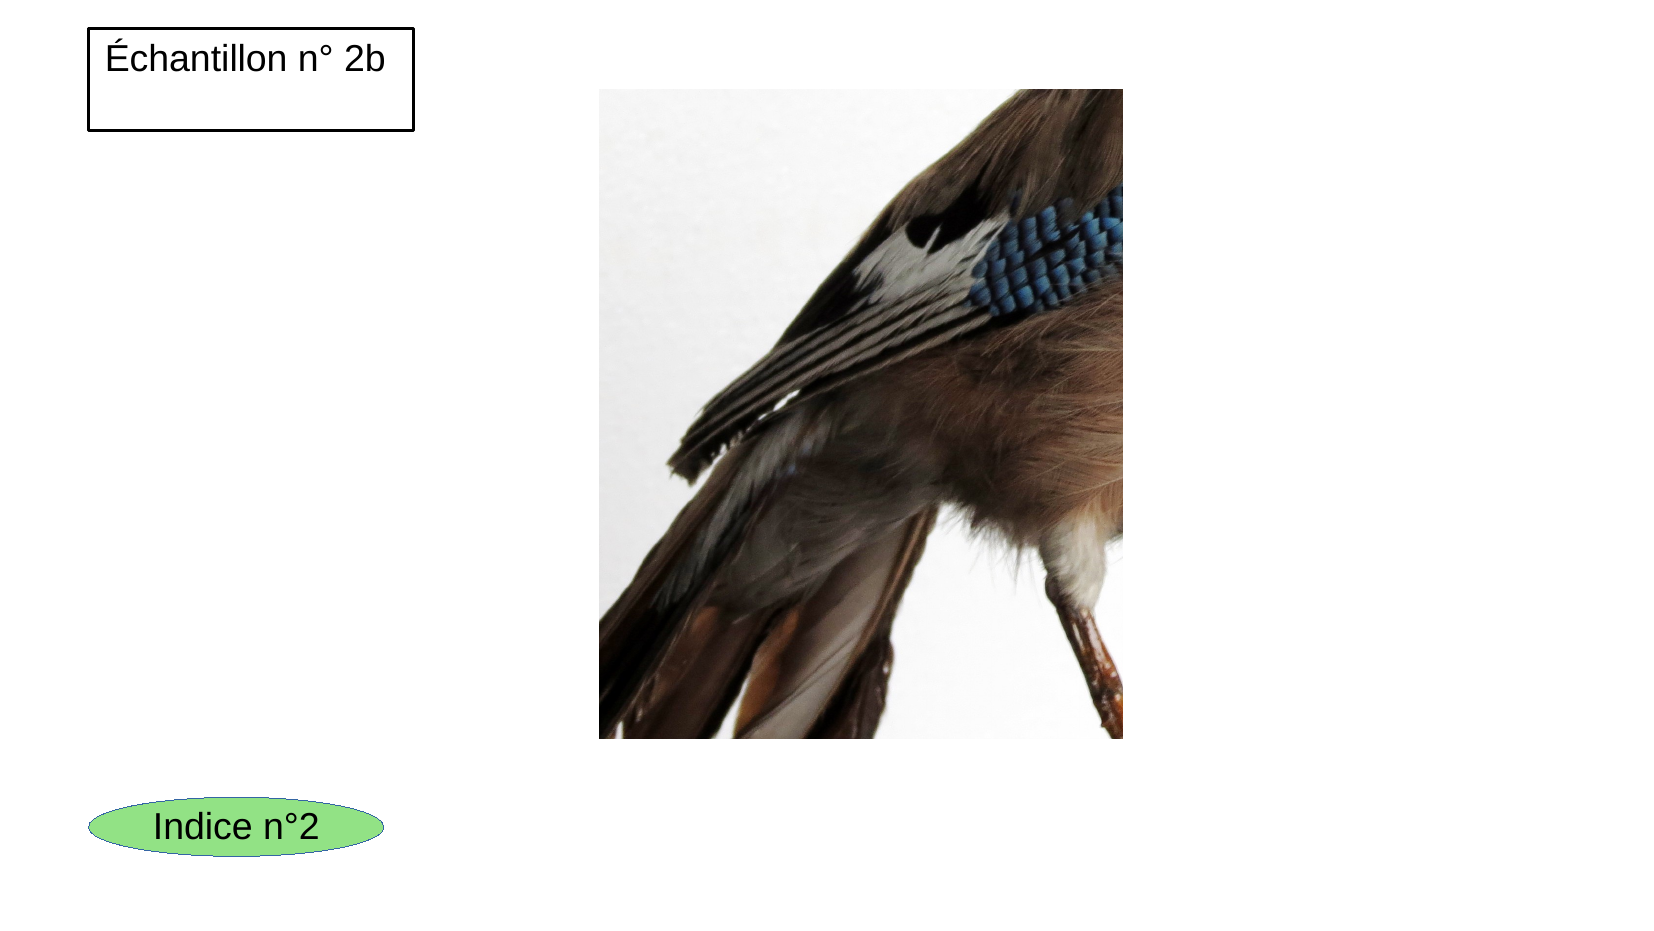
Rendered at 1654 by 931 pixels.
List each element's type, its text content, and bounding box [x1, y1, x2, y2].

text_box Indice n°2 [88, 797, 384, 857]
picture [599, 89, 1123, 739]
text_box Échantillon n° 2b [88, 28, 414, 131]
